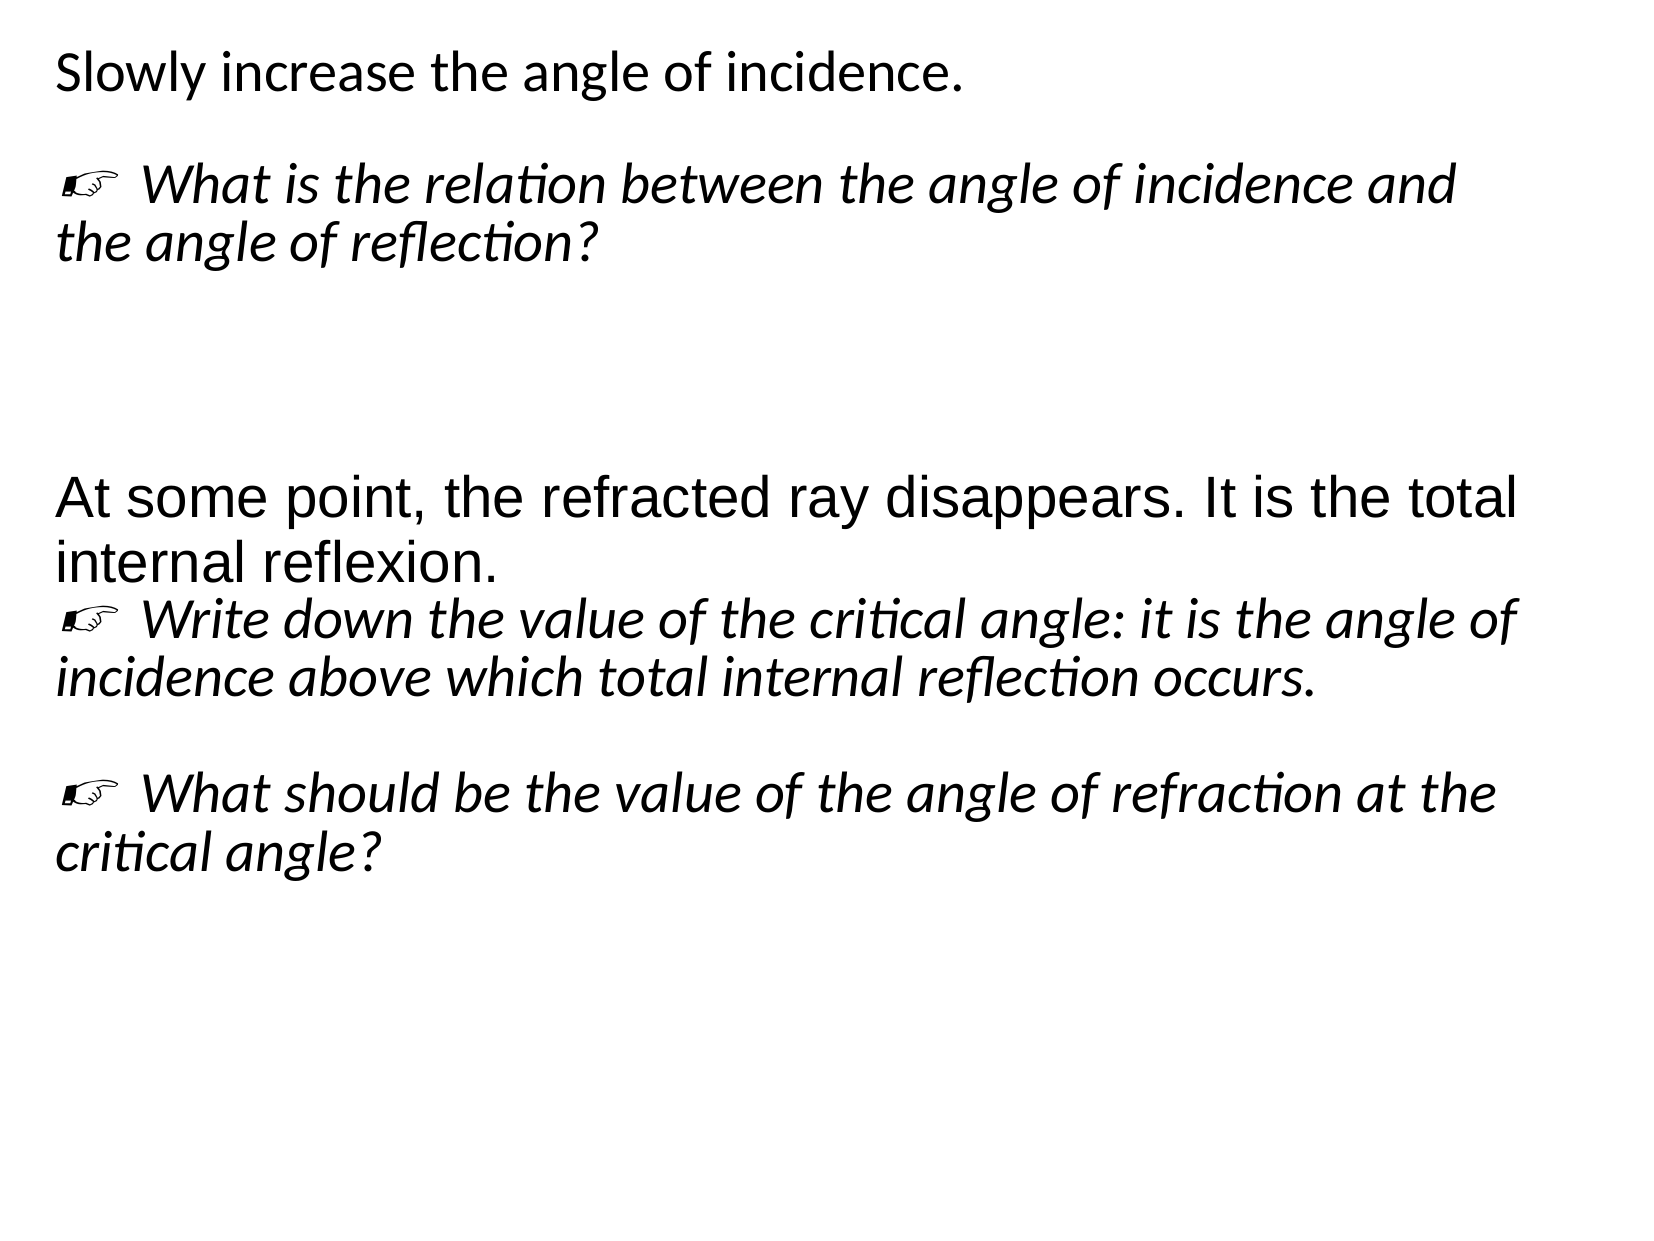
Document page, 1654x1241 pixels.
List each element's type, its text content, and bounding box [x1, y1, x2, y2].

text_box Slowly increase the angle of incidence.  What is the relation between the angle of incidence and the angle of reflection? At some point, the refracted ray disappears. It is the total internal reflexion.  Write down the value of the critical angle: it is the angle of incidence above which total internal reflection occurs.  What should be the value of the angle of refraction at the critical angle? [40, 40, 1563, 1015]
